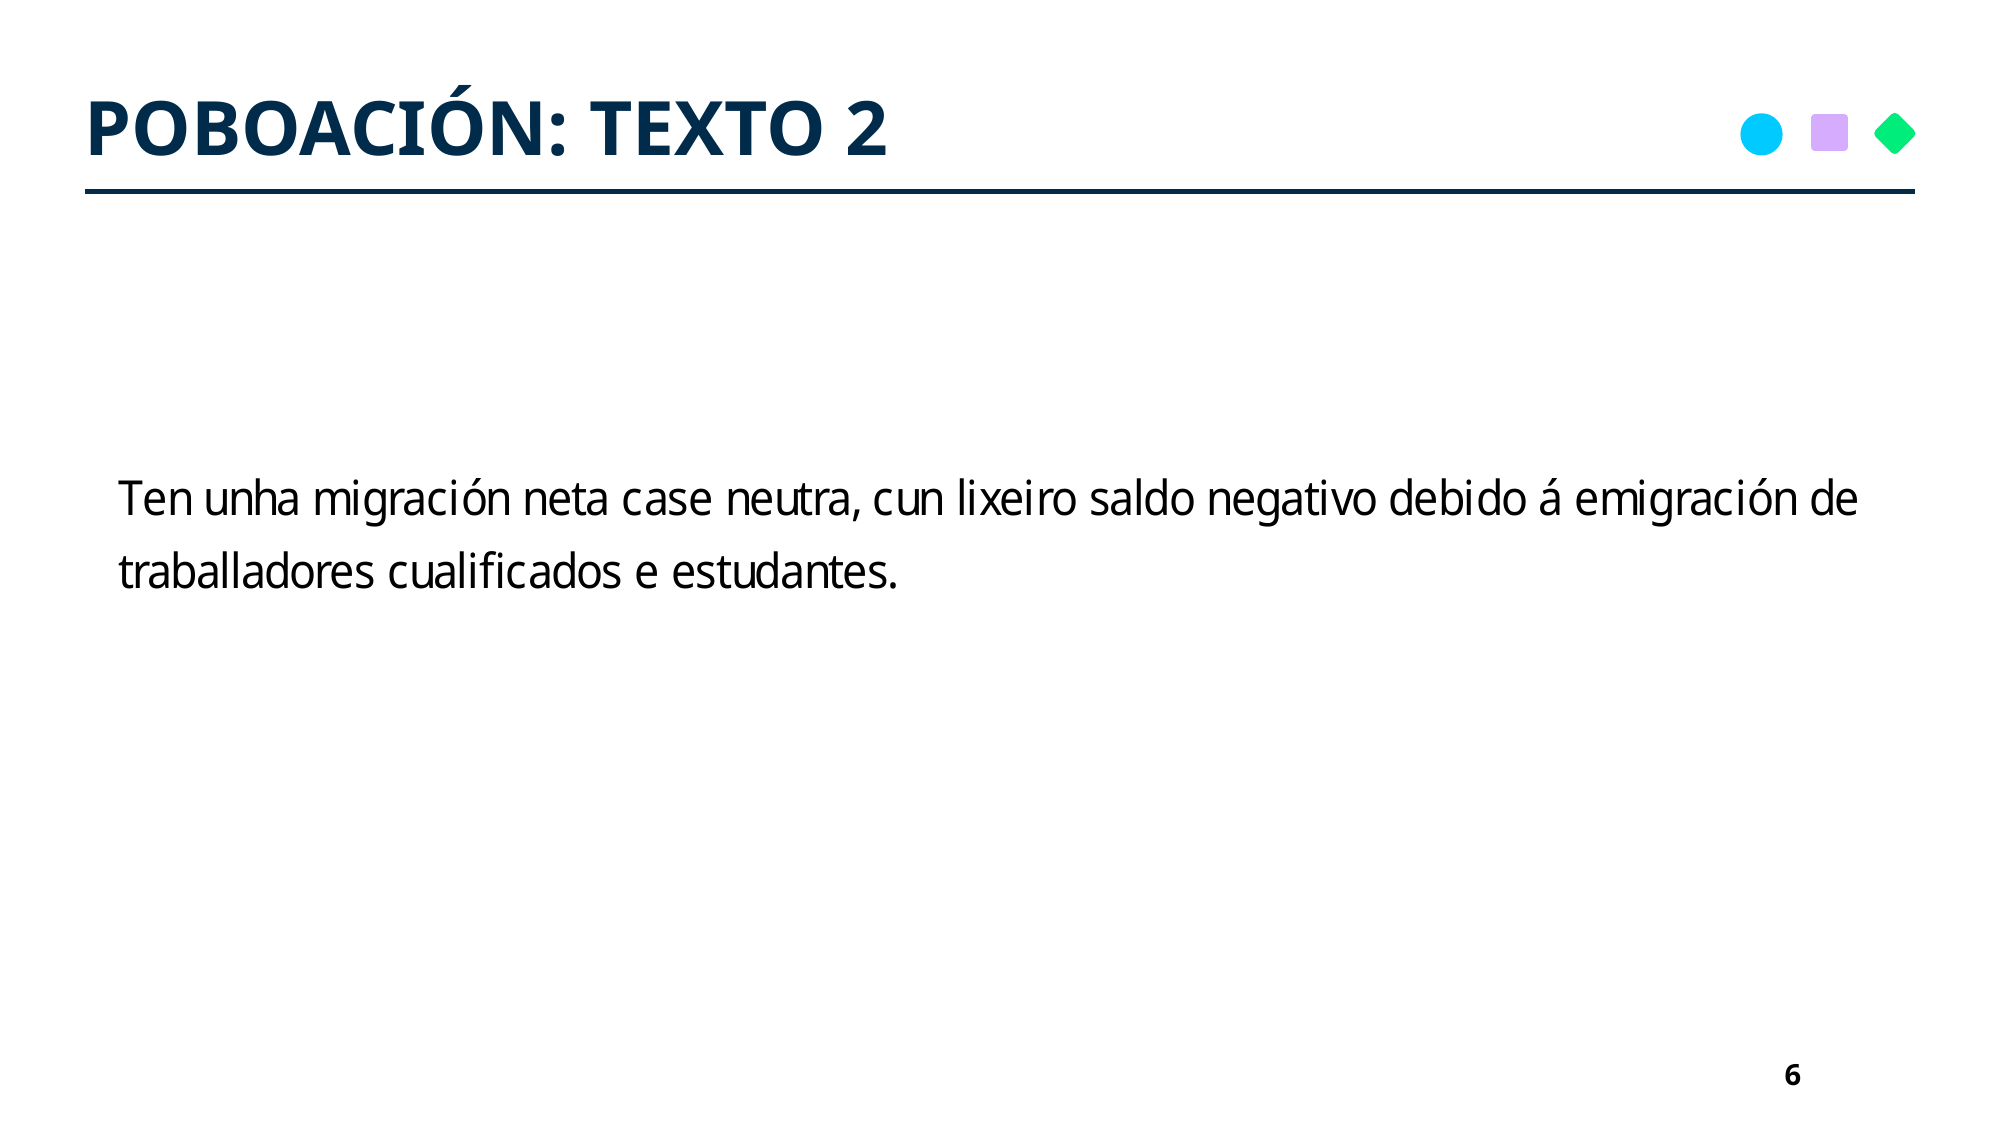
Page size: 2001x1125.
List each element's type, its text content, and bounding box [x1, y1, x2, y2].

title POBOACIÓN: TEXTO 2 [84, 29, 1601, 178]
picture [118, 468, 1949, 650]
